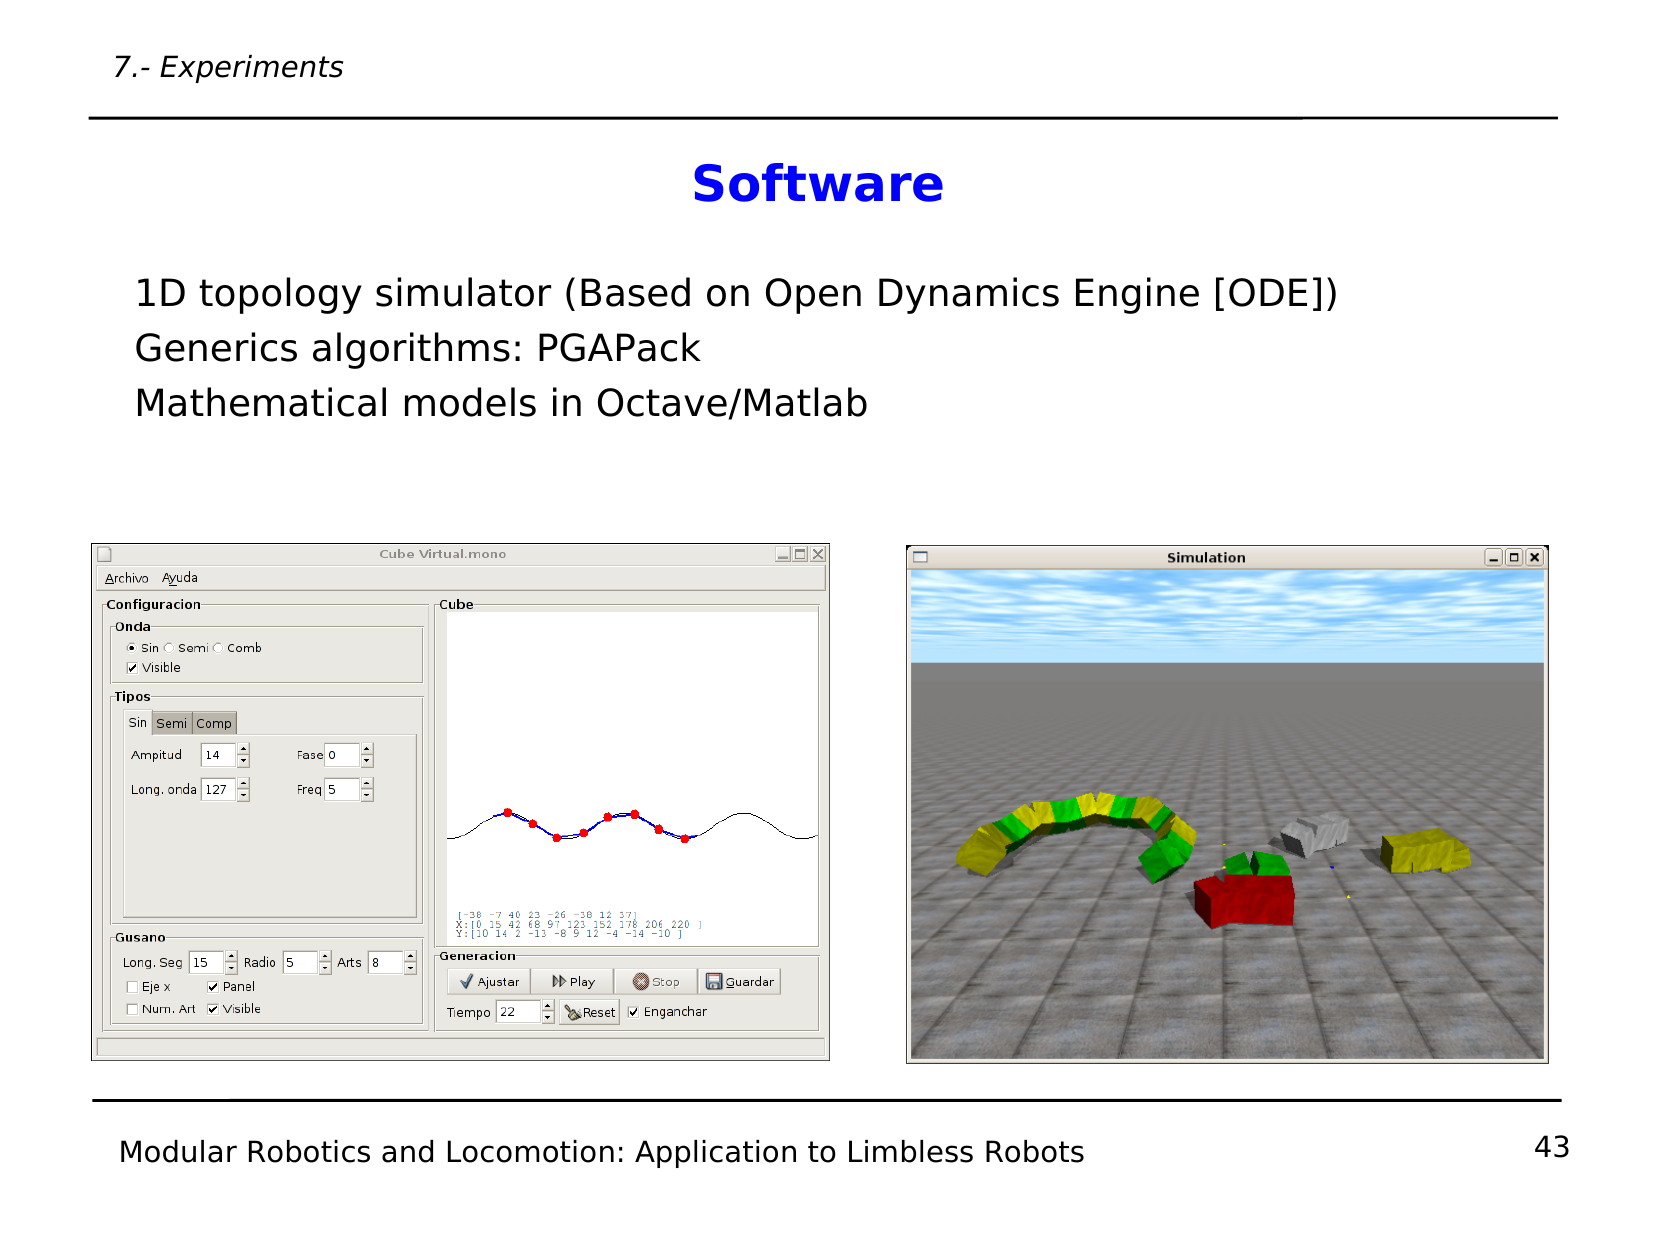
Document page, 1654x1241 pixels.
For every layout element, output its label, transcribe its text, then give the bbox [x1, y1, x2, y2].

picture [91, 543, 830, 1061]
text_box 1D topology simulator (Based on Open Dynamics Engine [ODE]) Generics algorithms: PGAPack Mathematical models in Octave/Matlab [107, 263, 1343, 433]
text_box 7.- Experiments [97, 42, 360, 93]
picture [906, 545, 1549, 1064]
text_box Modular Robotics and Locomotion: Application to Limbless Robots [103, 1128, 1102, 1178]
text_box Software [676, 147, 956, 221]
